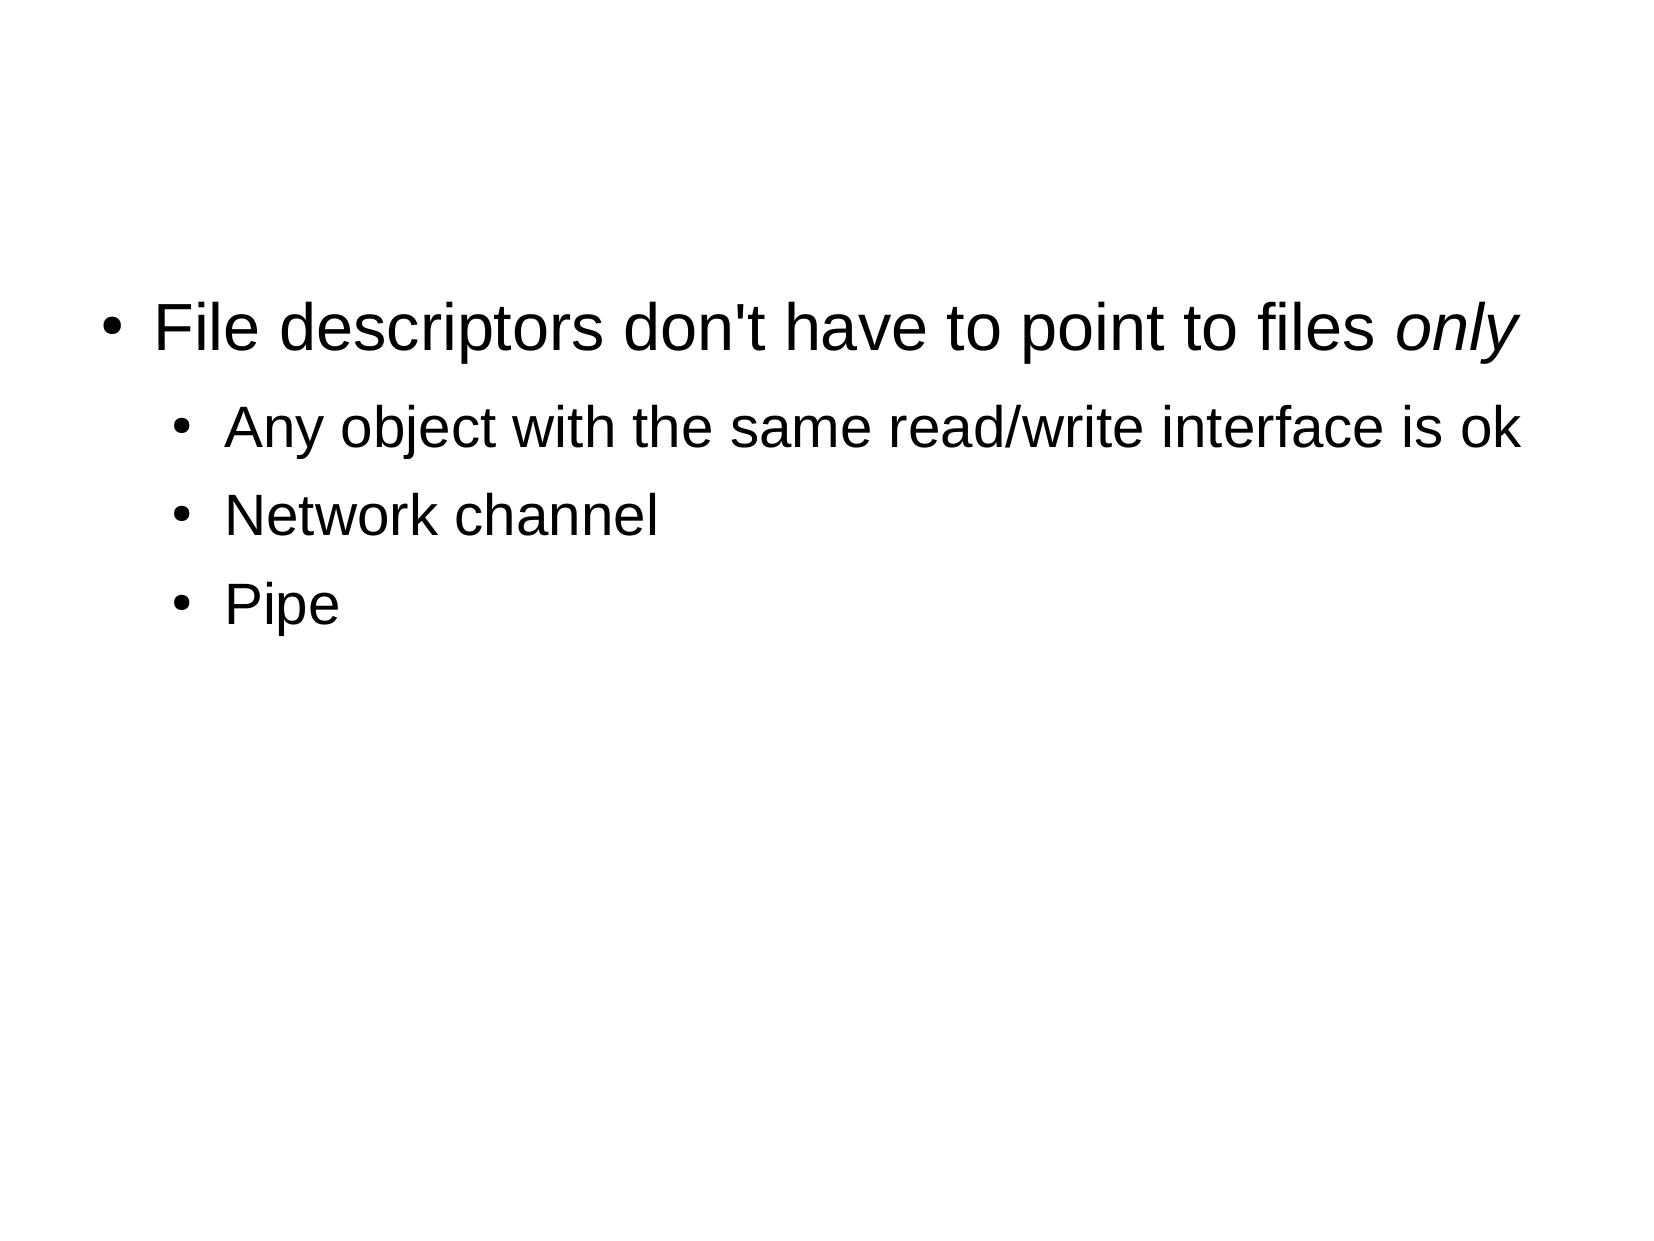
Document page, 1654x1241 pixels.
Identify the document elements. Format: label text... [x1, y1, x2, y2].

list File descriptors don't have to point to files only Any object with the same read/write interface is ok Network channel Pipe [82, 290, 1571, 1010]
